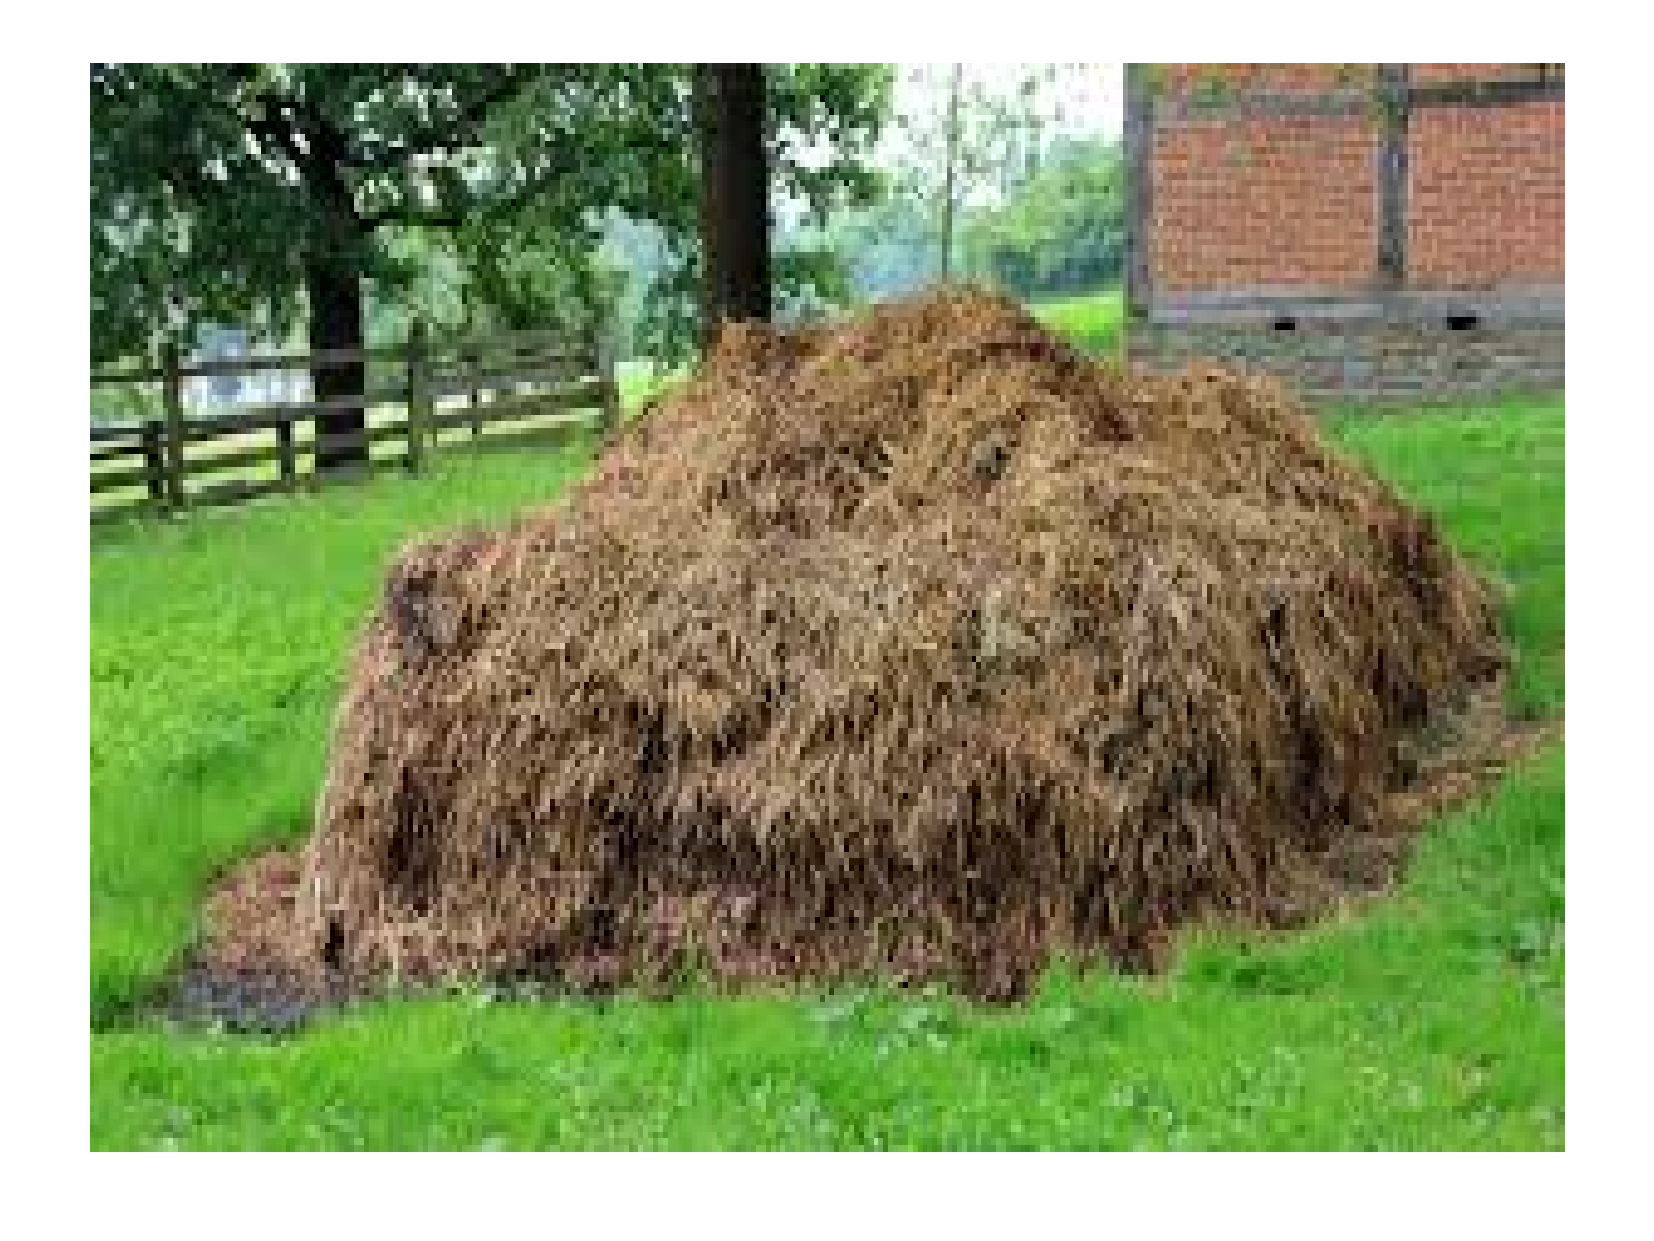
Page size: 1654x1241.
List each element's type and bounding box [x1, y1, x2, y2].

picture [90, 63, 1565, 1152]
